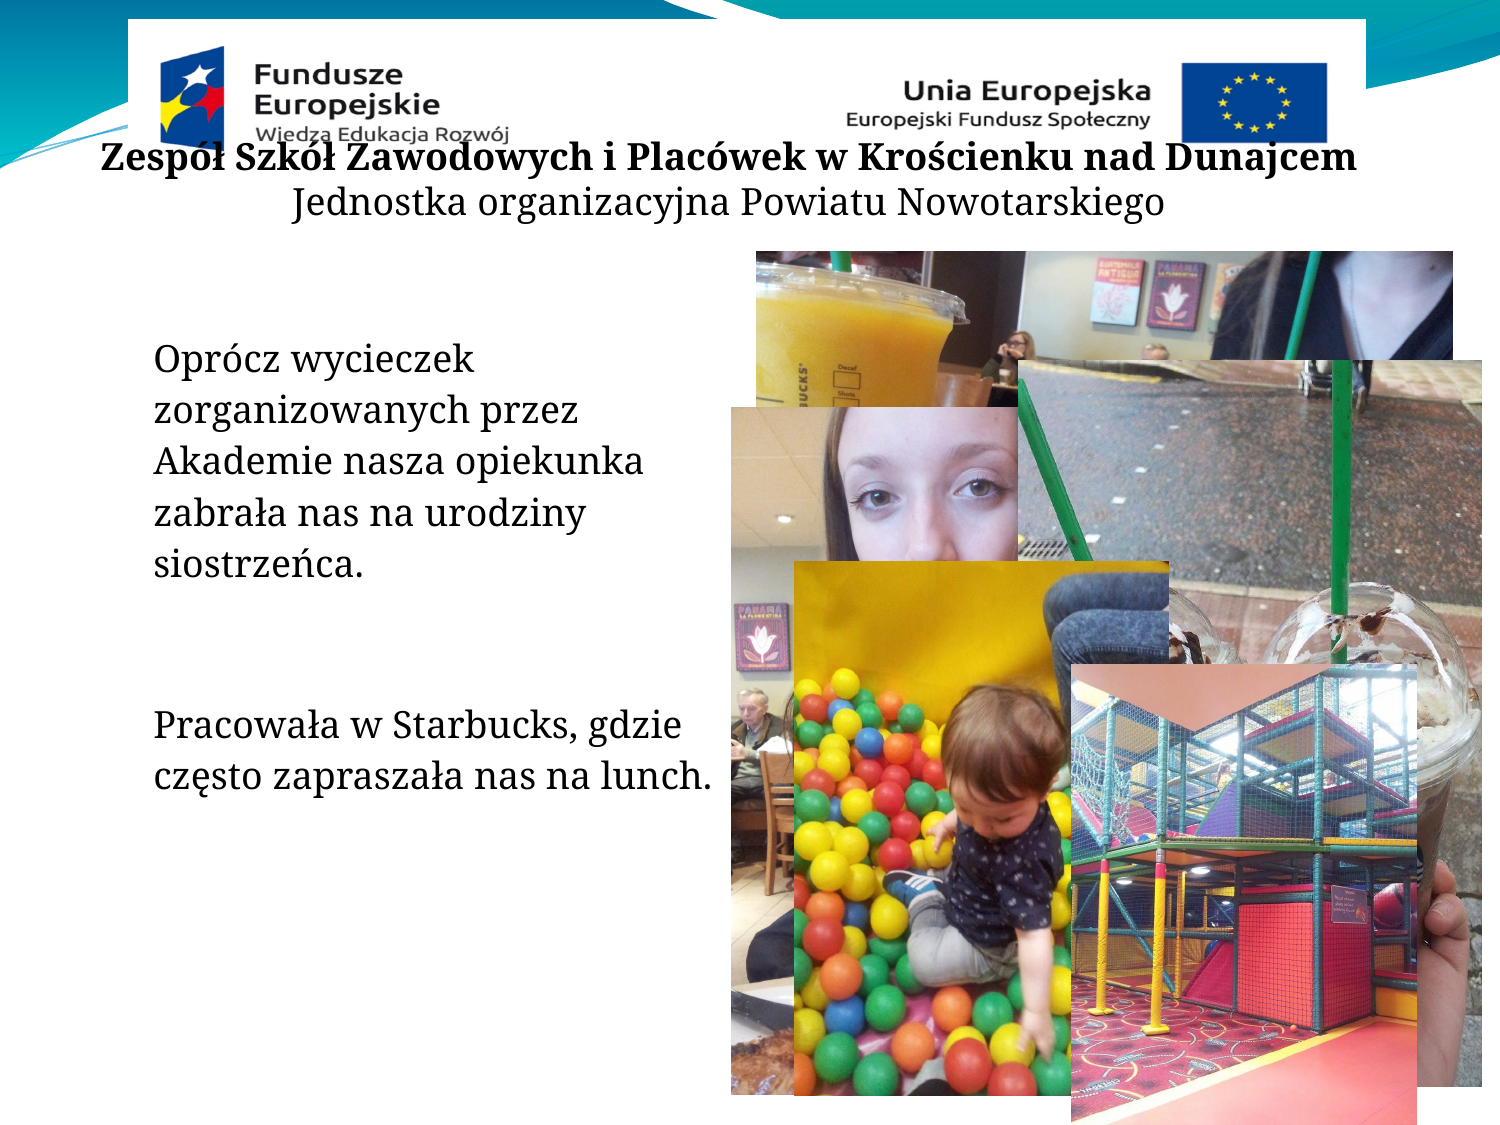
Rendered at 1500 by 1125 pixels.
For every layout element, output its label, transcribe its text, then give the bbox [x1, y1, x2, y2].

picture [731, 251, 1482, 1125]
text_box Zespół Szkół Zawodowych i Placówek w Krościenku nad Dunajcem Jednostka organizacyjna Powiatu Nowotarskiego [0, 125, 1500, 231]
picture [128, 18, 1366, 125]
list Oprócz wycieczek zorganizowanych przez Akademie nasza opiekunka zabrała nas na urodziny siostrzeńca. Pracowała w Starbucks, gdzie często zapraszała nas na lunch. [82, 252, 742, 995]
